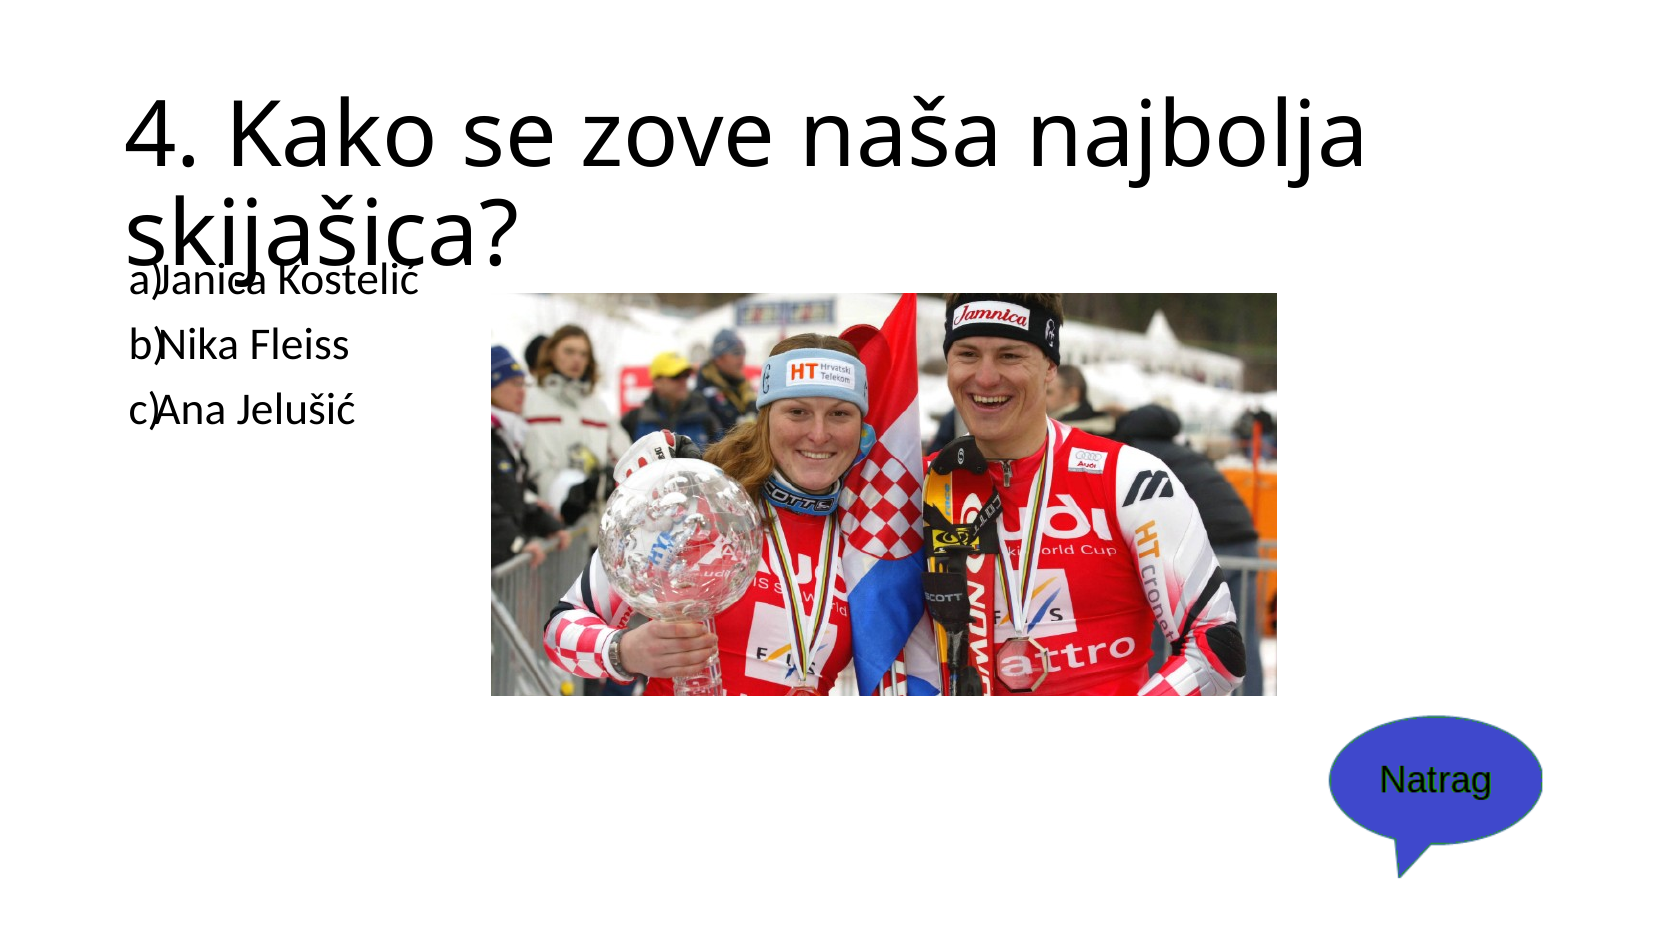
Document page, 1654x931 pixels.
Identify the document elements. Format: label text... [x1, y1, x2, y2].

title 4. Kako se zove naša najbolja skijašica? [109, 80, 1536, 260]
list Janica Kostelić Nika Fleiss Ana Jelušić [113, 247, 519, 444]
picture [1290, 708, 1560, 887]
picture [491, 293, 1277, 696]
